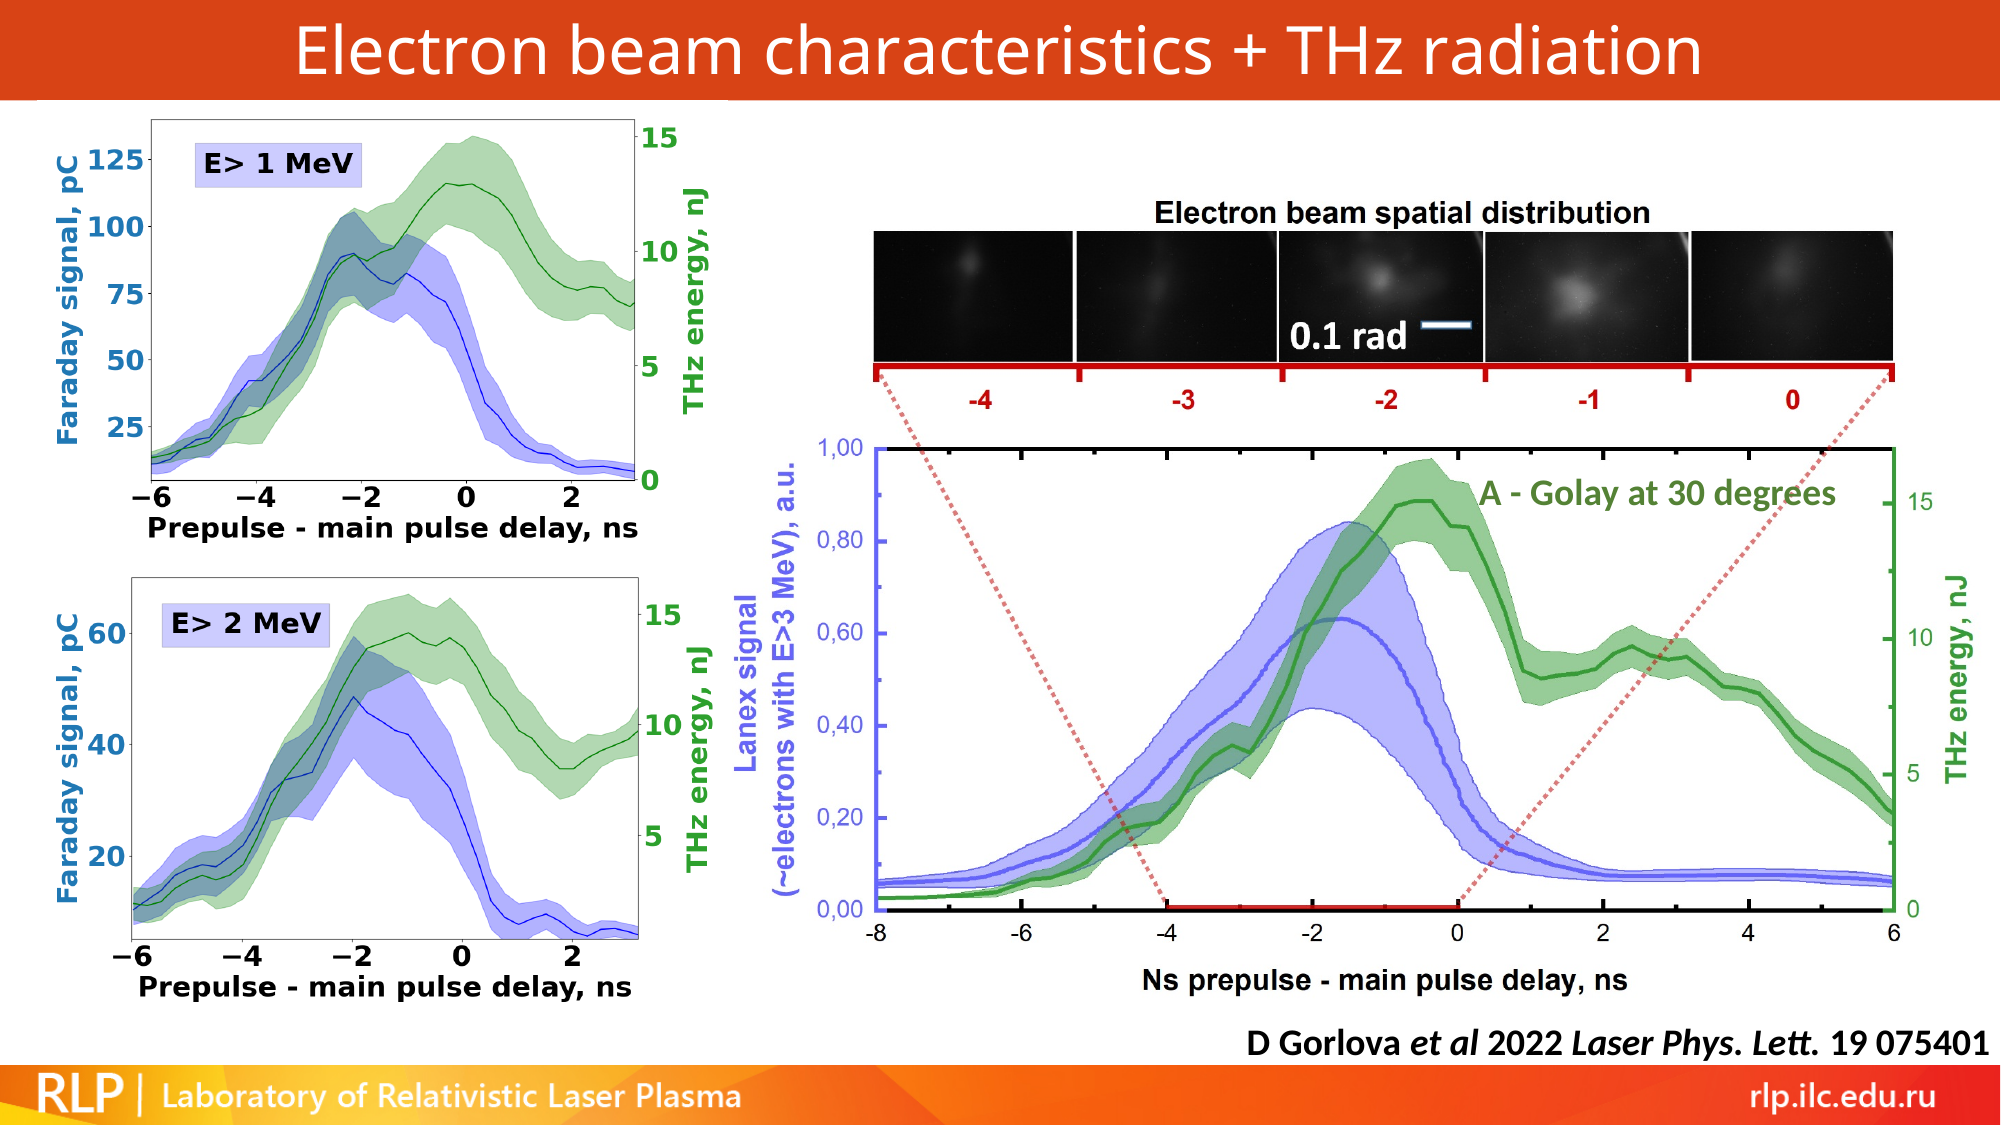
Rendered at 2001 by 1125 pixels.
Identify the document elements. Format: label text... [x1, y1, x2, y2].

picture [37, 100, 2000, 1022]
picture [0, 1065, 2000, 1125]
text_box Electron beam characteristics + THz radiation [0, 0, 2000, 101]
text_box A - Golay at 30 degrees [1463, 460, 1871, 522]
text_box D Gorlova et al 2022 Laser Phys. Lett. 19 075401 [1231, 1010, 2000, 1072]
